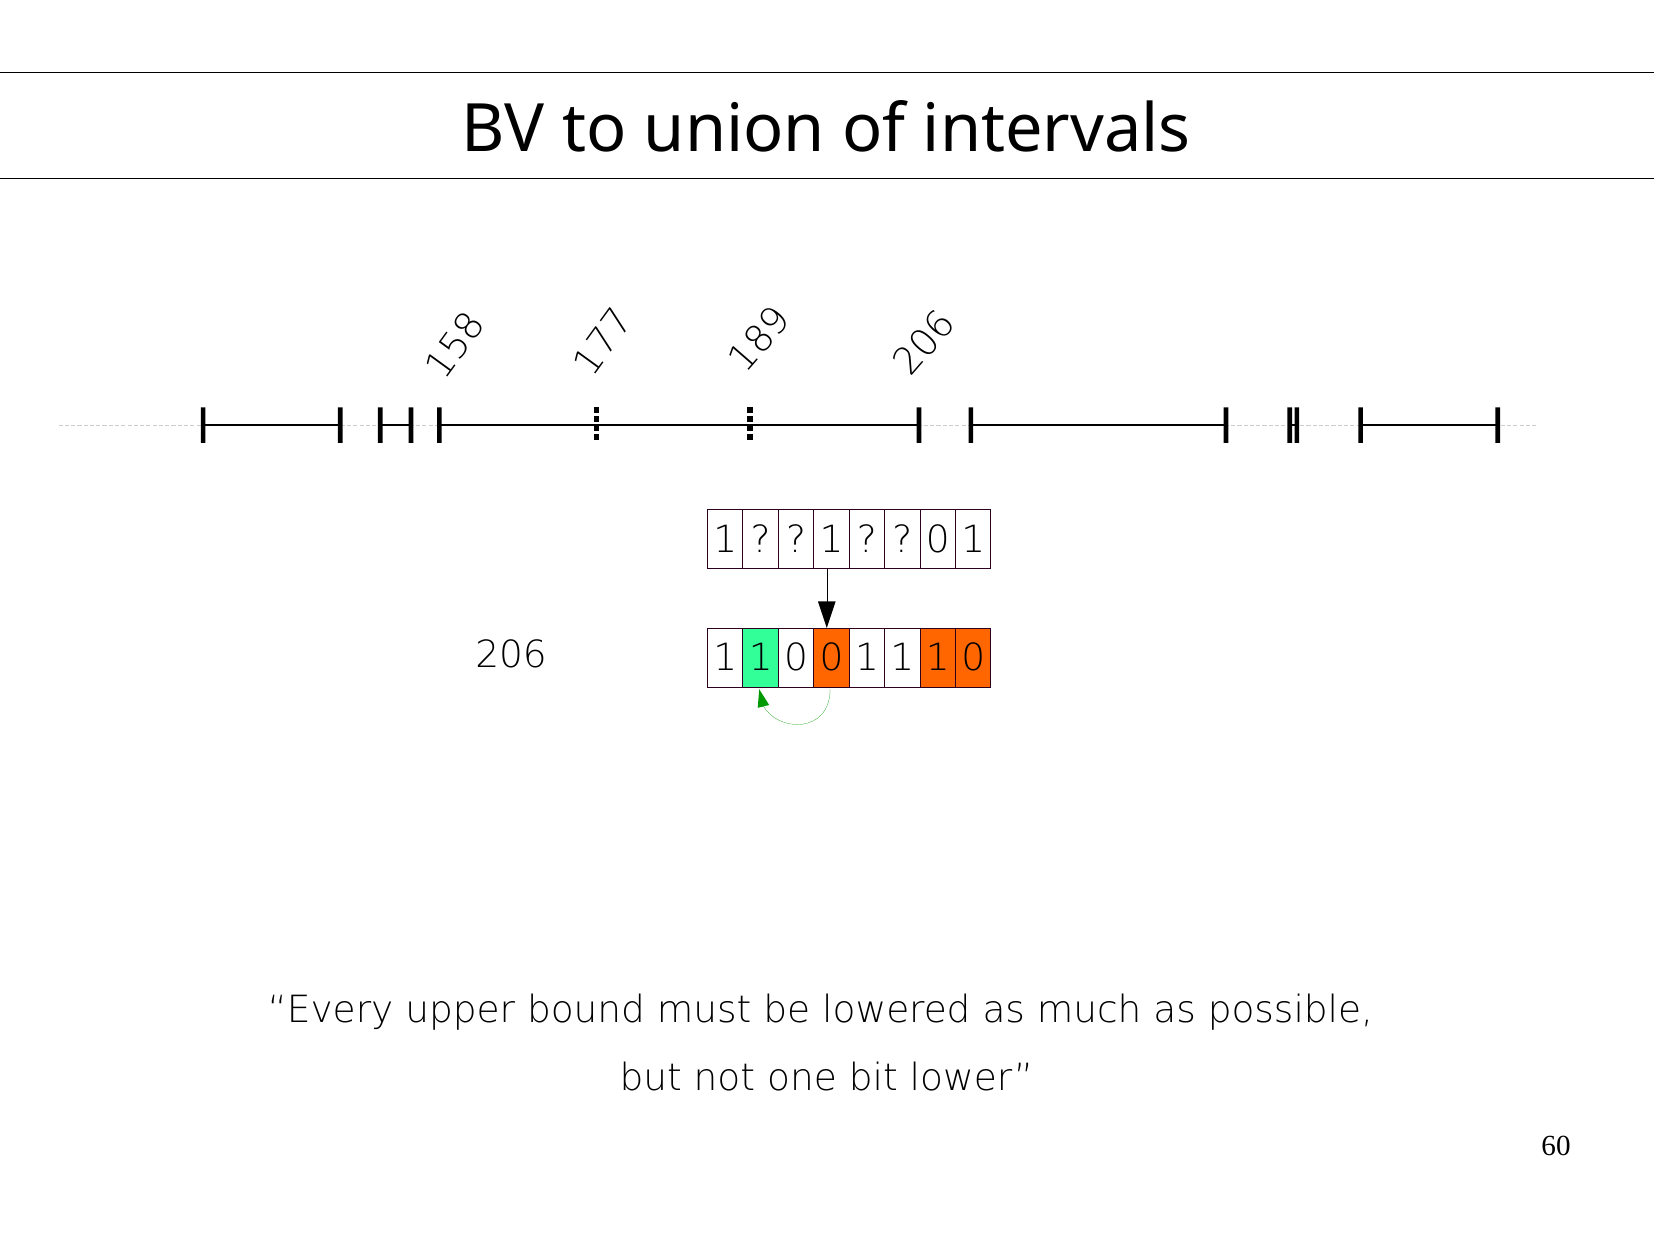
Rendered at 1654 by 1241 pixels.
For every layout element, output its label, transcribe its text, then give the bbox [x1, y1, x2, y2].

text_box ? [778, 509, 813, 569]
text_box 189 [704, 281, 815, 397]
text_box ? [742, 509, 778, 569]
text_box 0 [920, 509, 955, 569]
text_box ? [884, 509, 920, 569]
text_box 1 [849, 628, 884, 688]
text_box 1 [707, 509, 742, 569]
text_box 1 [707, 628, 742, 688]
text_box 0 [955, 628, 991, 688]
text_box 1 [813, 509, 849, 569]
text_box ? [849, 509, 884, 569]
text_box 1 [920, 628, 955, 688]
text_box 206 [460, 625, 562, 685]
text_box 0 [813, 628, 849, 688]
text_box 1 [742, 628, 779, 688]
text_box 177 [549, 283, 657, 400]
text_box BV to union of intervals [0, 72, 1654, 166]
text_box 1 [884, 628, 920, 688]
text_box 0 [779, 628, 813, 688]
text_box 206 [869, 285, 980, 400]
text_box 1 [955, 509, 991, 569]
text_box “Every upper bound must be lowered as much as possible, but not one bit lower” [148, 980, 1506, 1108]
text_box 158 [401, 287, 509, 404]
